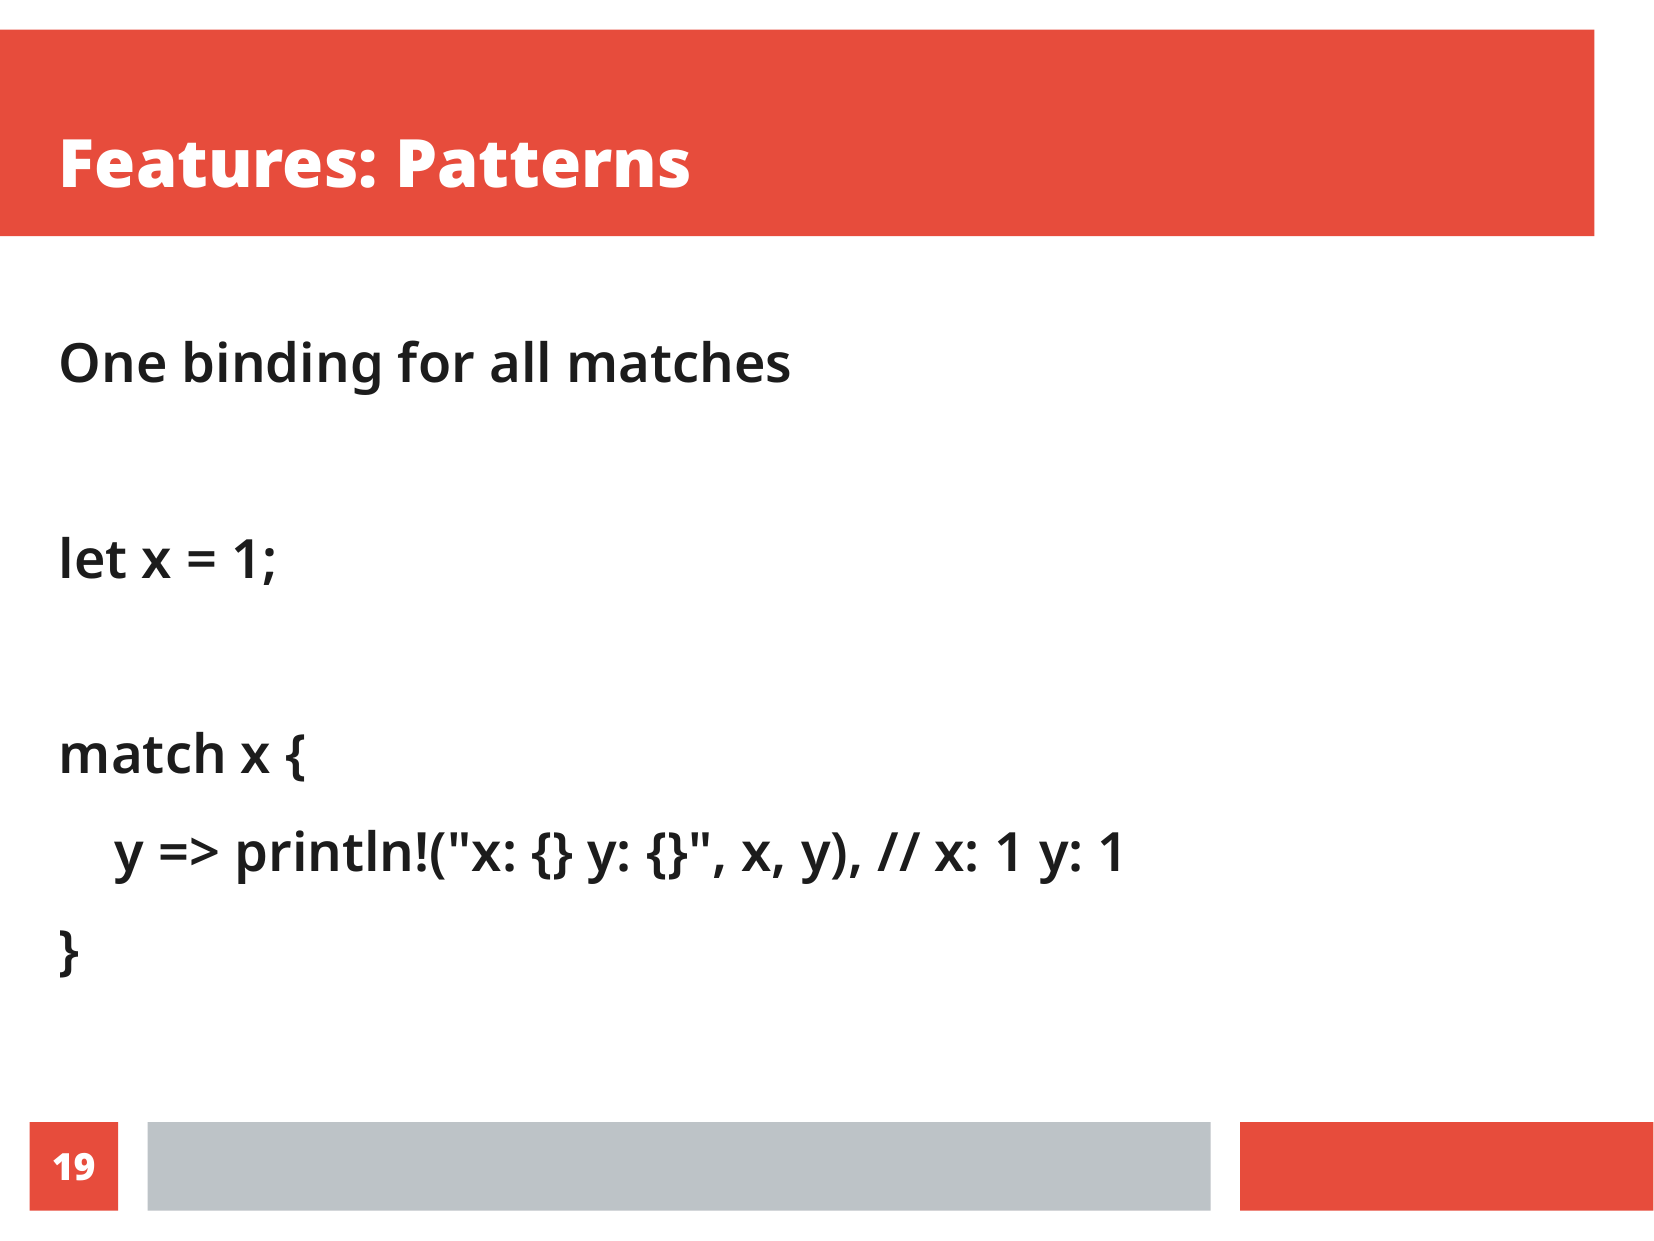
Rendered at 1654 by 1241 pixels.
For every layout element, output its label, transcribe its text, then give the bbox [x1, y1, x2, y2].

title Features: Patterns [59, 59, 1595, 207]
list One binding for all matches let x = 1; match x { y => println!("x: {} y: {}", x, y), // x: 1 y: 1 } [59, 324, 1565, 1093]
